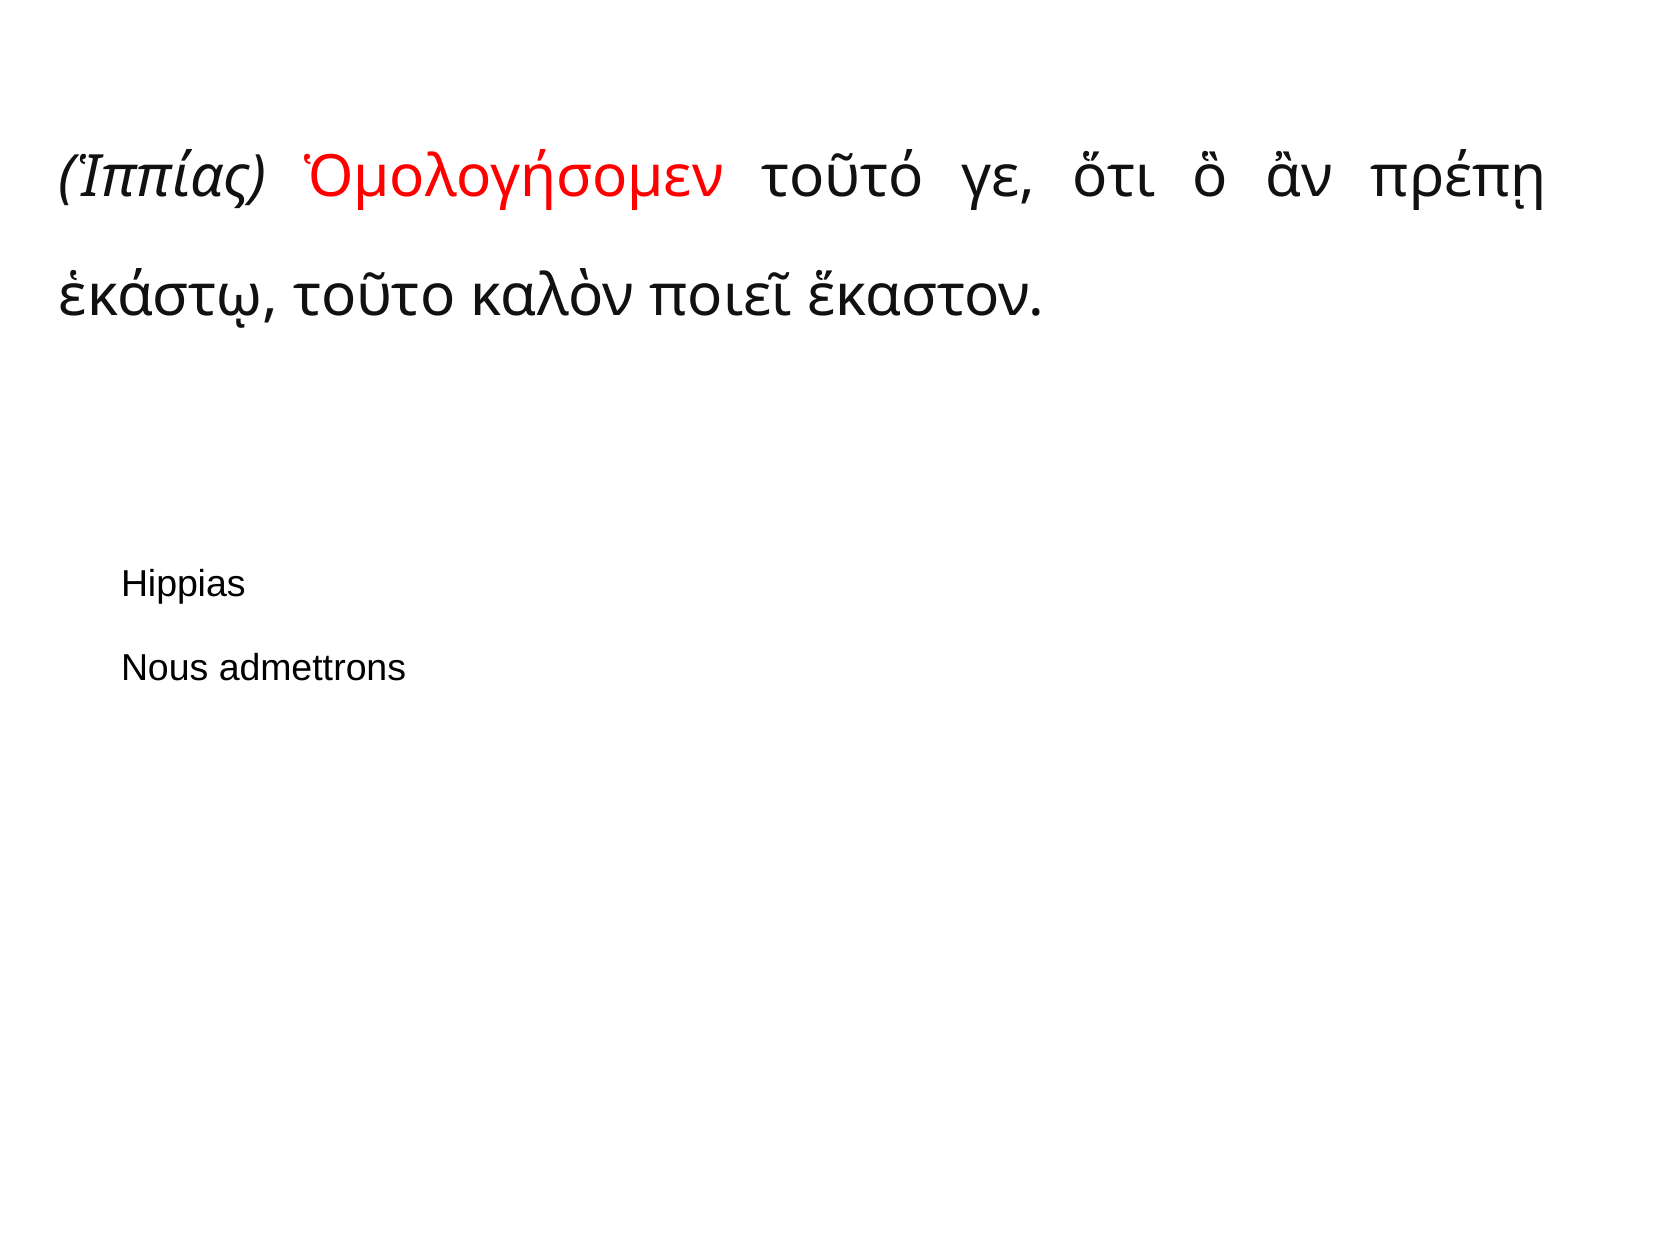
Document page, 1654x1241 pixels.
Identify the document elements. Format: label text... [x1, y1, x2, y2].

list (Ἱππίας) Ὁμολογήσομεν τοῦτό γε, ὅτι ὃ ἂν πρέπῃ ἑκάστῳ, τοῦτο καλὸν ποιεῖ ἕκαστον. [59, 94, 1548, 1086]
text_box Hippias Nous admettrons [106, 555, 1512, 697]
